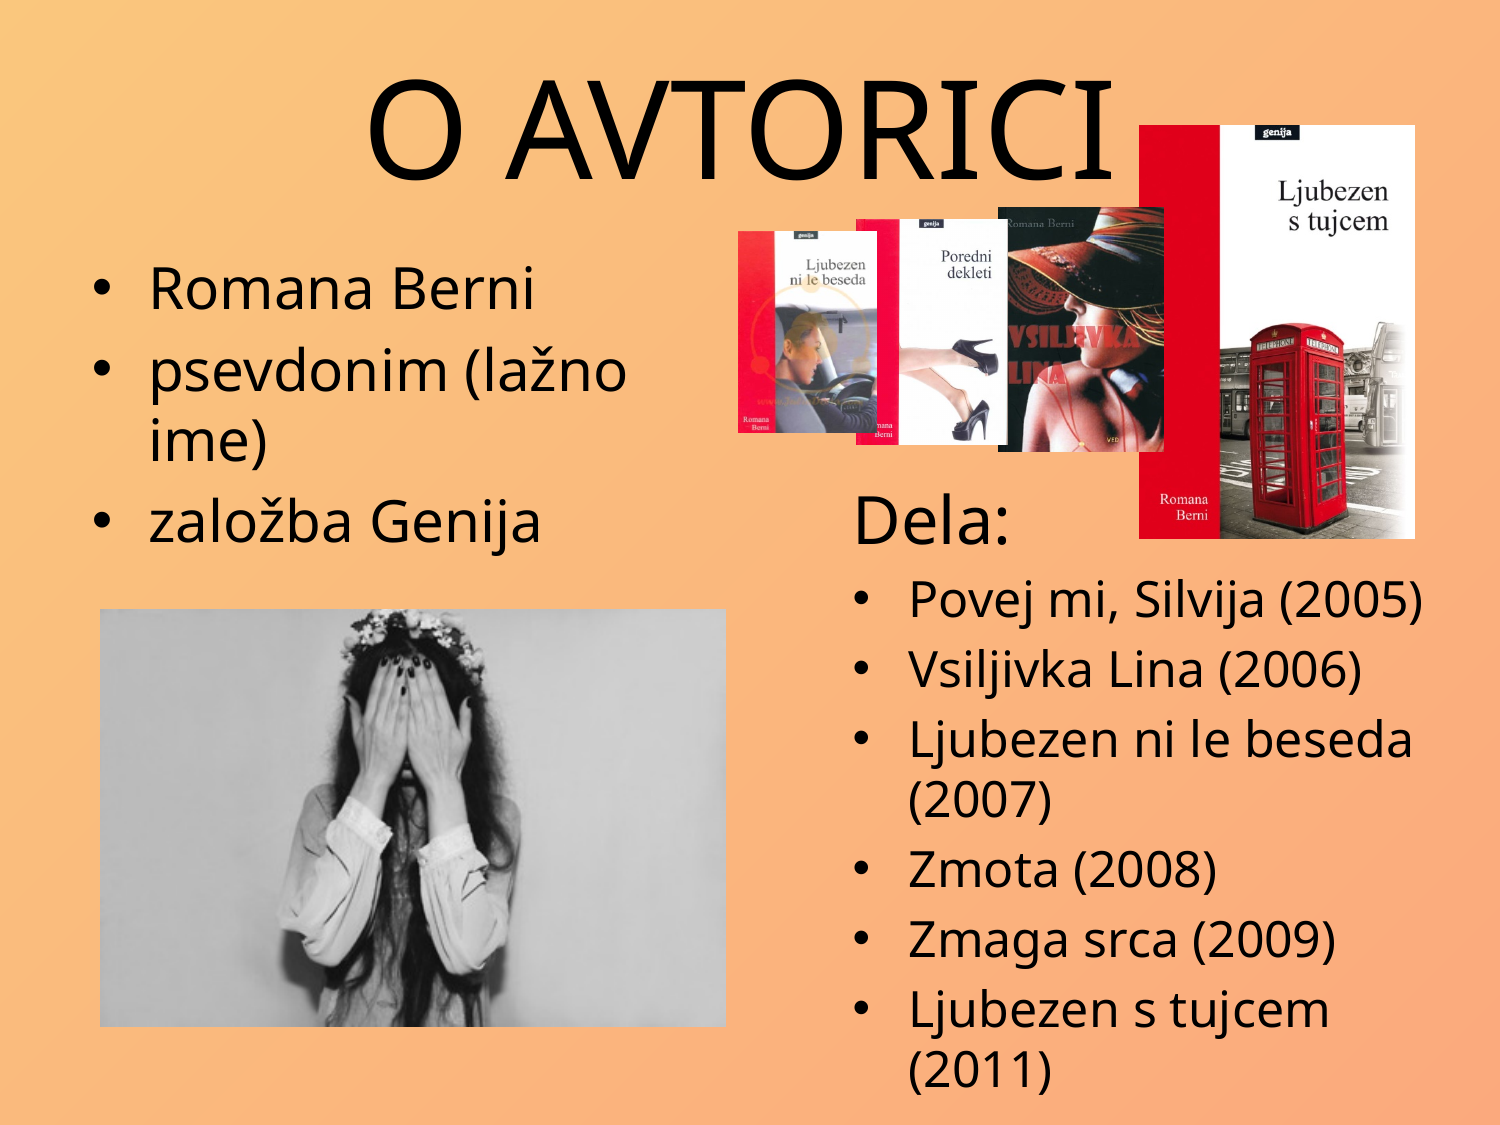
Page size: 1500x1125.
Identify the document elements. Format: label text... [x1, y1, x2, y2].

title O AVTORICI [64, 31, 1415, 219]
list Dela: Povej mi, Silvija (2005) Vsiljivka Lina (2006) Ljubezen ni le beseda (2007) Zmota (2008) Zmaga srca (2009) Ljubezen s tujcem (2011) [837, 470, 1500, 1125]
picture [738, 125, 1415, 539]
list Romana Berni psevdonim (lažno ime) založba Genija [76, 243, 705, 986]
picture [100, 609, 726, 1027]
